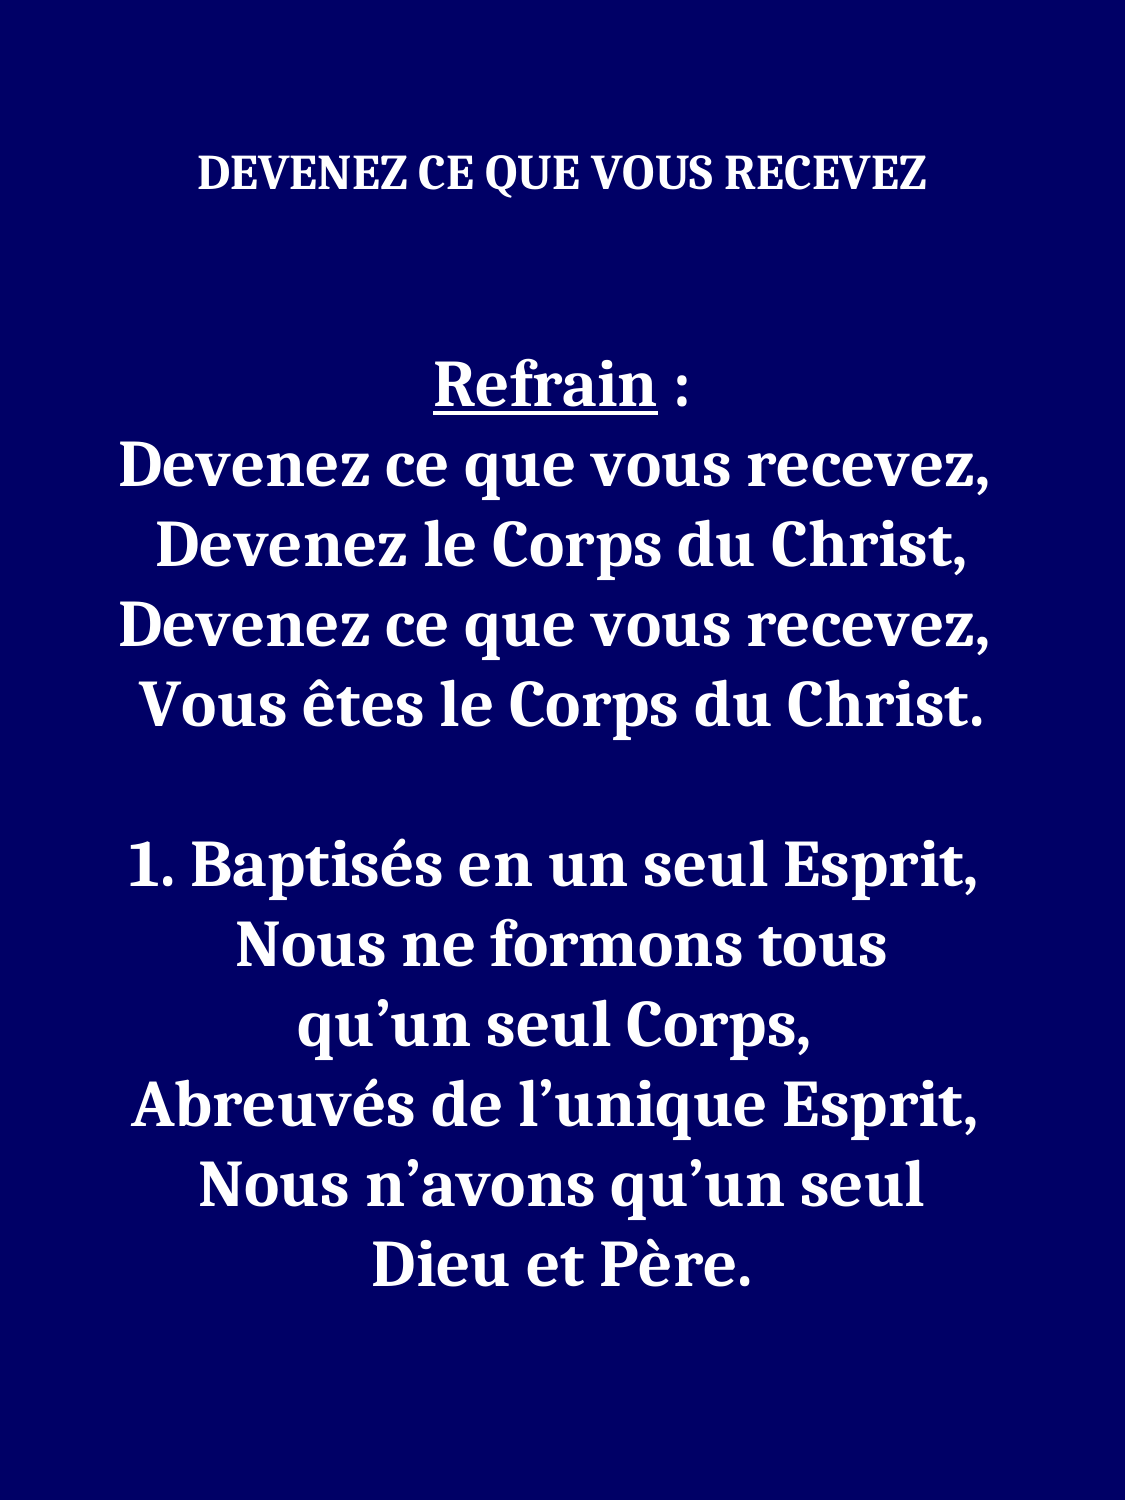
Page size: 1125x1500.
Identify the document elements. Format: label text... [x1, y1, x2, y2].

text_box DEVENEZ CE QUE VOUS RECEVEZ Refrain : Devenez ce que vous recevez, Devenez le Corps du Christ, Devenez ce que vous recevez, Vous êtes le Corps du Christ. 1. Baptisés en un seul Esprit, Nous ne formons tous qu’un seul Corps, Abreuvés de l’unique Esprit, Nous n’avons qu’un seul Dieu et Père. [0, 132, 1125, 1468]
